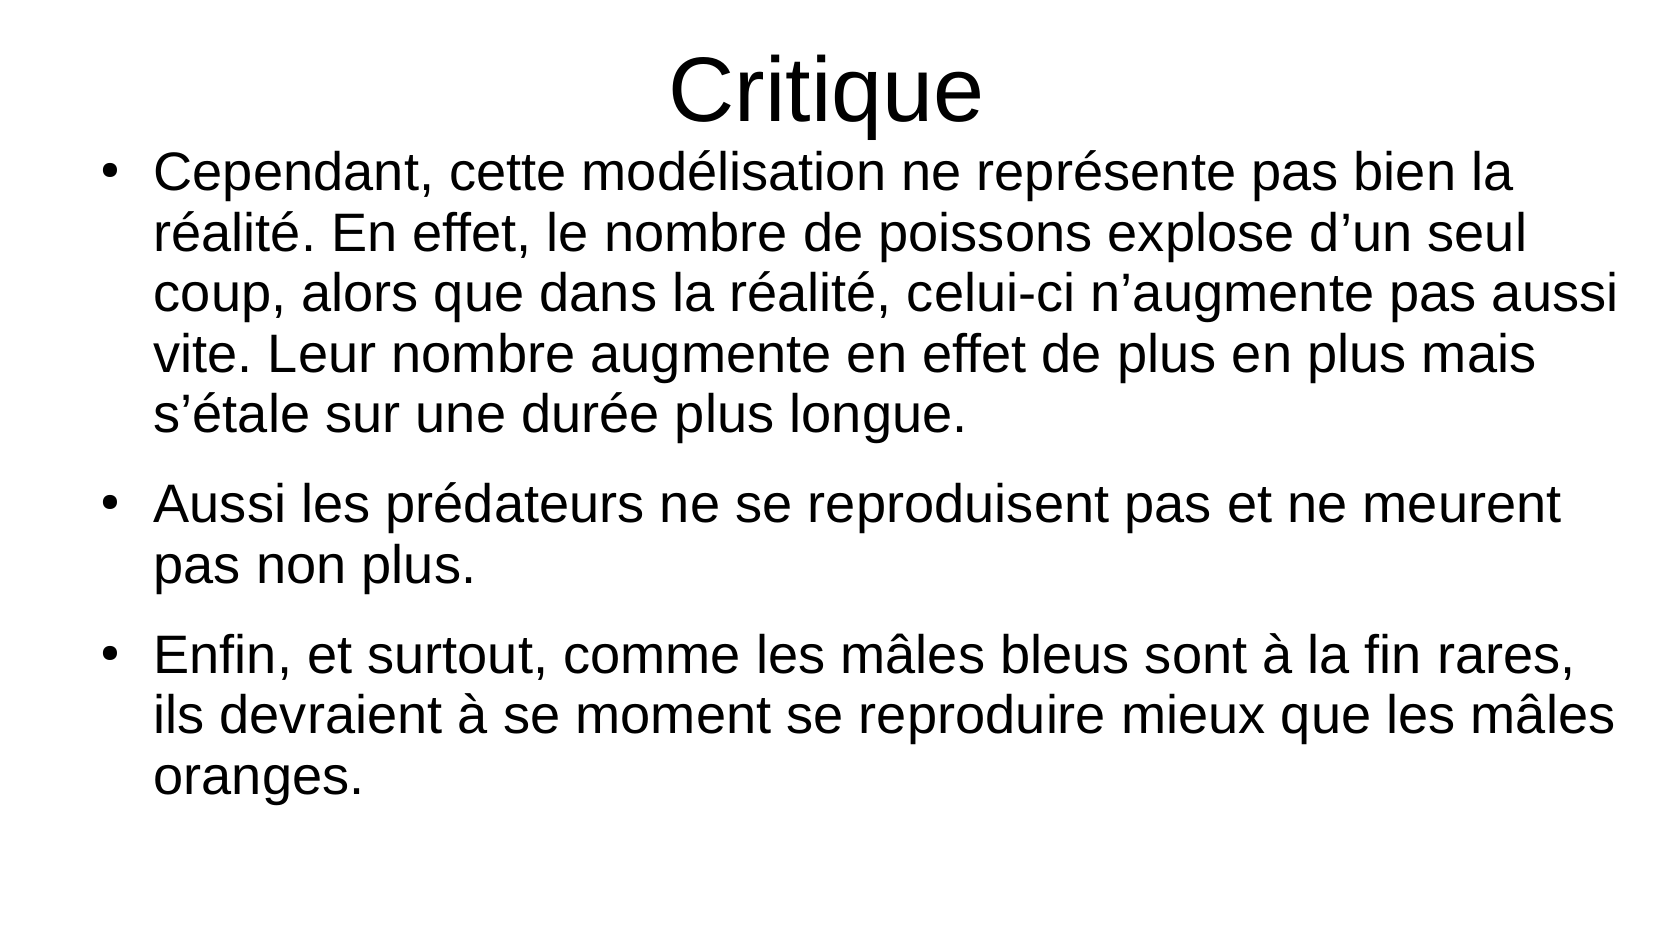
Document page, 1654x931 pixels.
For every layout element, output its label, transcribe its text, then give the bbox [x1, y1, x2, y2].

list Cependant, cette modélisation ne représente pas bien la réalité. En effet, le nombre de poissons explose d’un seul coup, alors que dans la réalité, celui-ci n’augmente pas aussi vite. Leur nombre augmente en effet de plus en plus mais s’étale sur une durée plus longue. Aussi les prédateurs ne se reproduisent pas et ne meurent pas non plus. Enfin, et surtout, comme les mâles bleus sont à la fin rares, ils devraient à se moment se reproduire mieux que les mâles oranges. [82, 141, 1630, 910]
title Critique [82, 11, 1571, 141]
